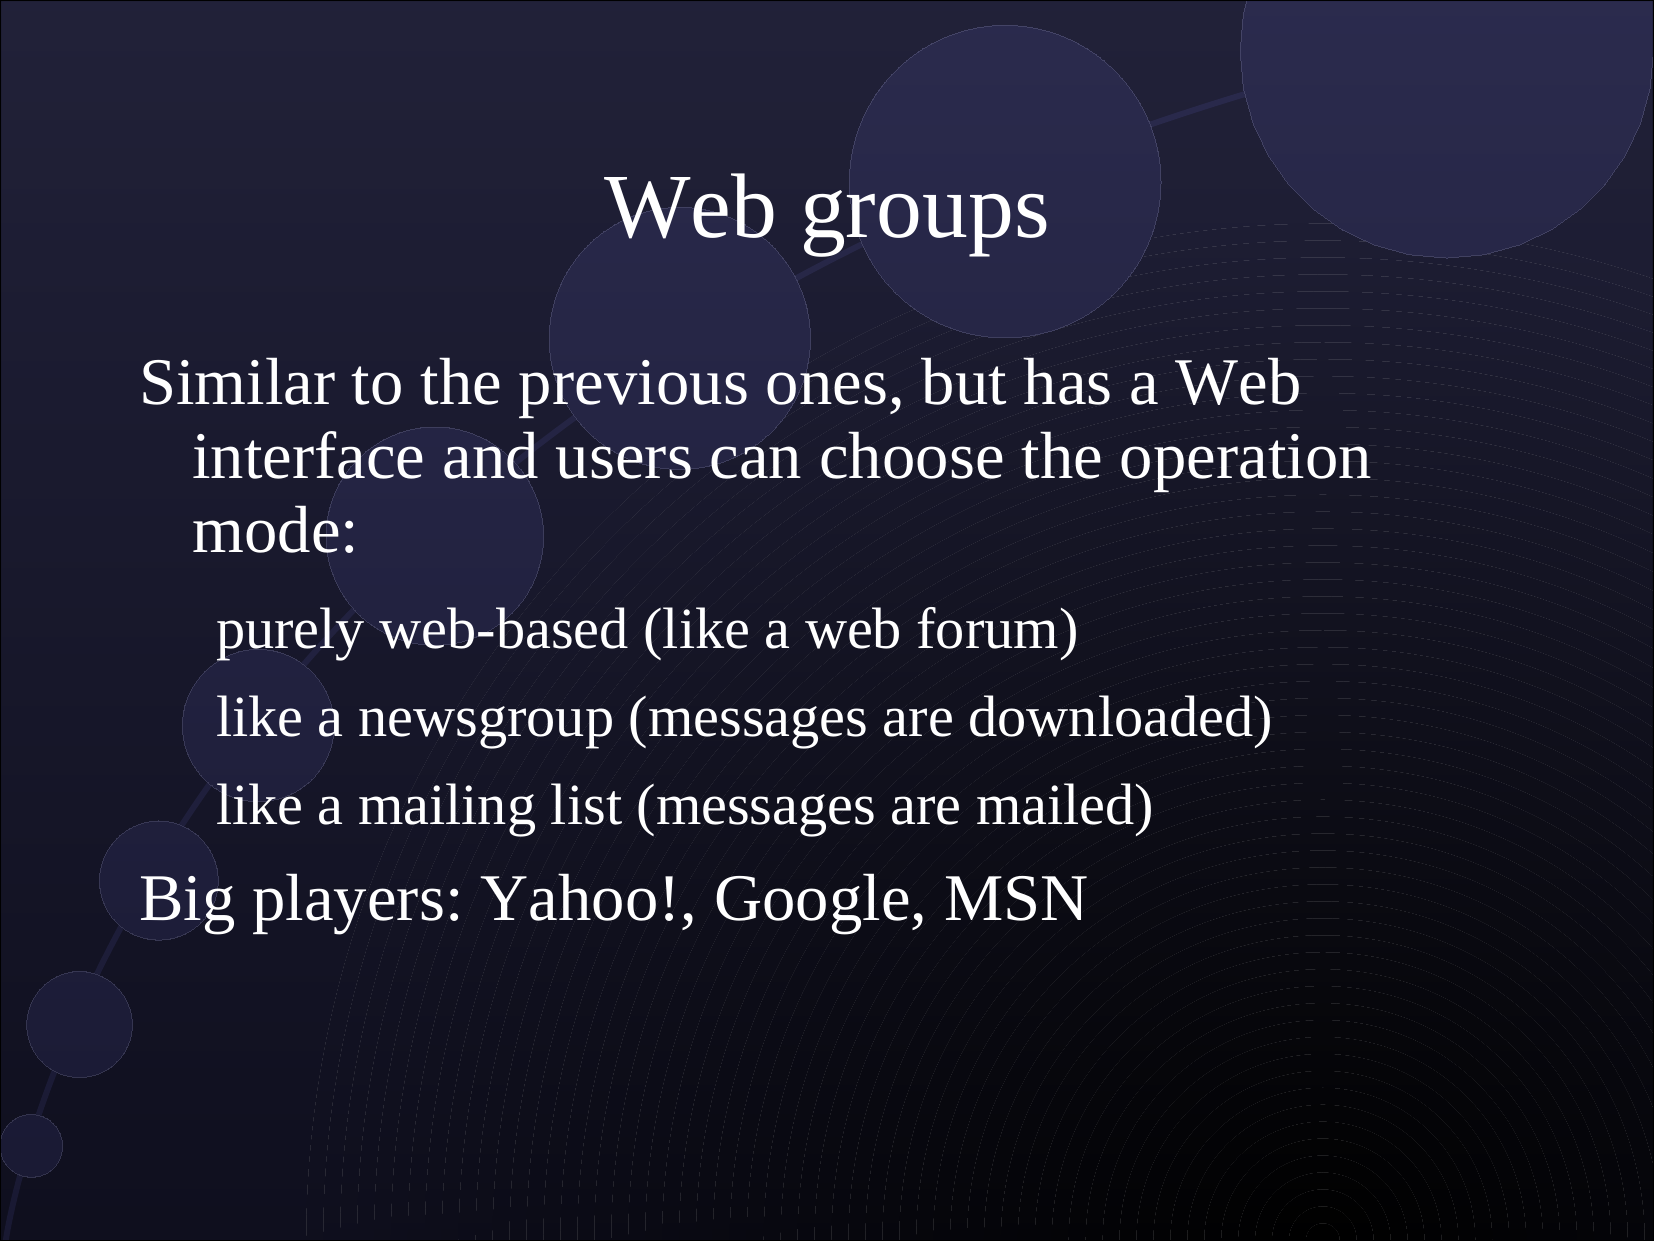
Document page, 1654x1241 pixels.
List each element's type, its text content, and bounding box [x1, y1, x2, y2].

list Similar to the previous ones, but has a Web interface and users can choose the operation mode: purely web-based (like a web forum) like a newsgroup (messages are downloaded) like a mailing list (messages are mailed) Big players: Yahoo!, Google, MSN [121, 344, 1534, 1127]
title Web groups [121, 102, 1534, 311]
